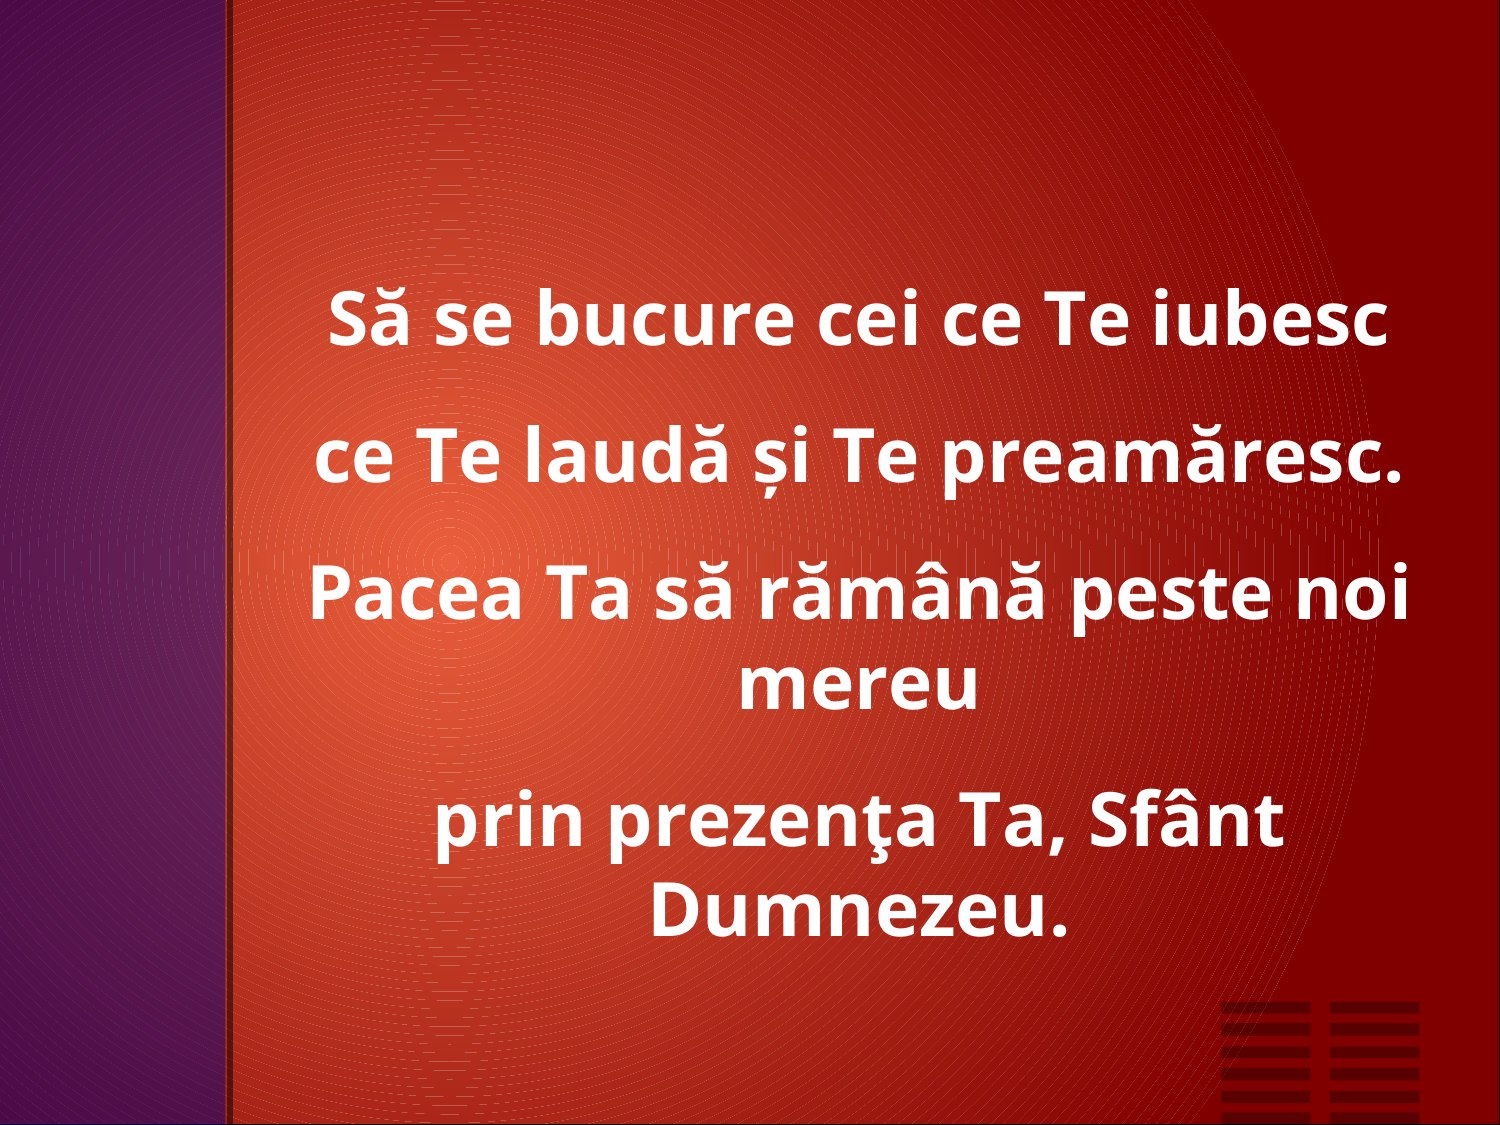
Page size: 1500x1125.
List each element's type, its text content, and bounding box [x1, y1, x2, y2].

text_box Să se bucure cei ce Te iubesc ce Te laudă şi Te preamăresc. Pacea Ta să rămână peste noi mereu prin prezenţa Ta, Sfânt Dumnezeu. [212, 263, 1500, 959]
